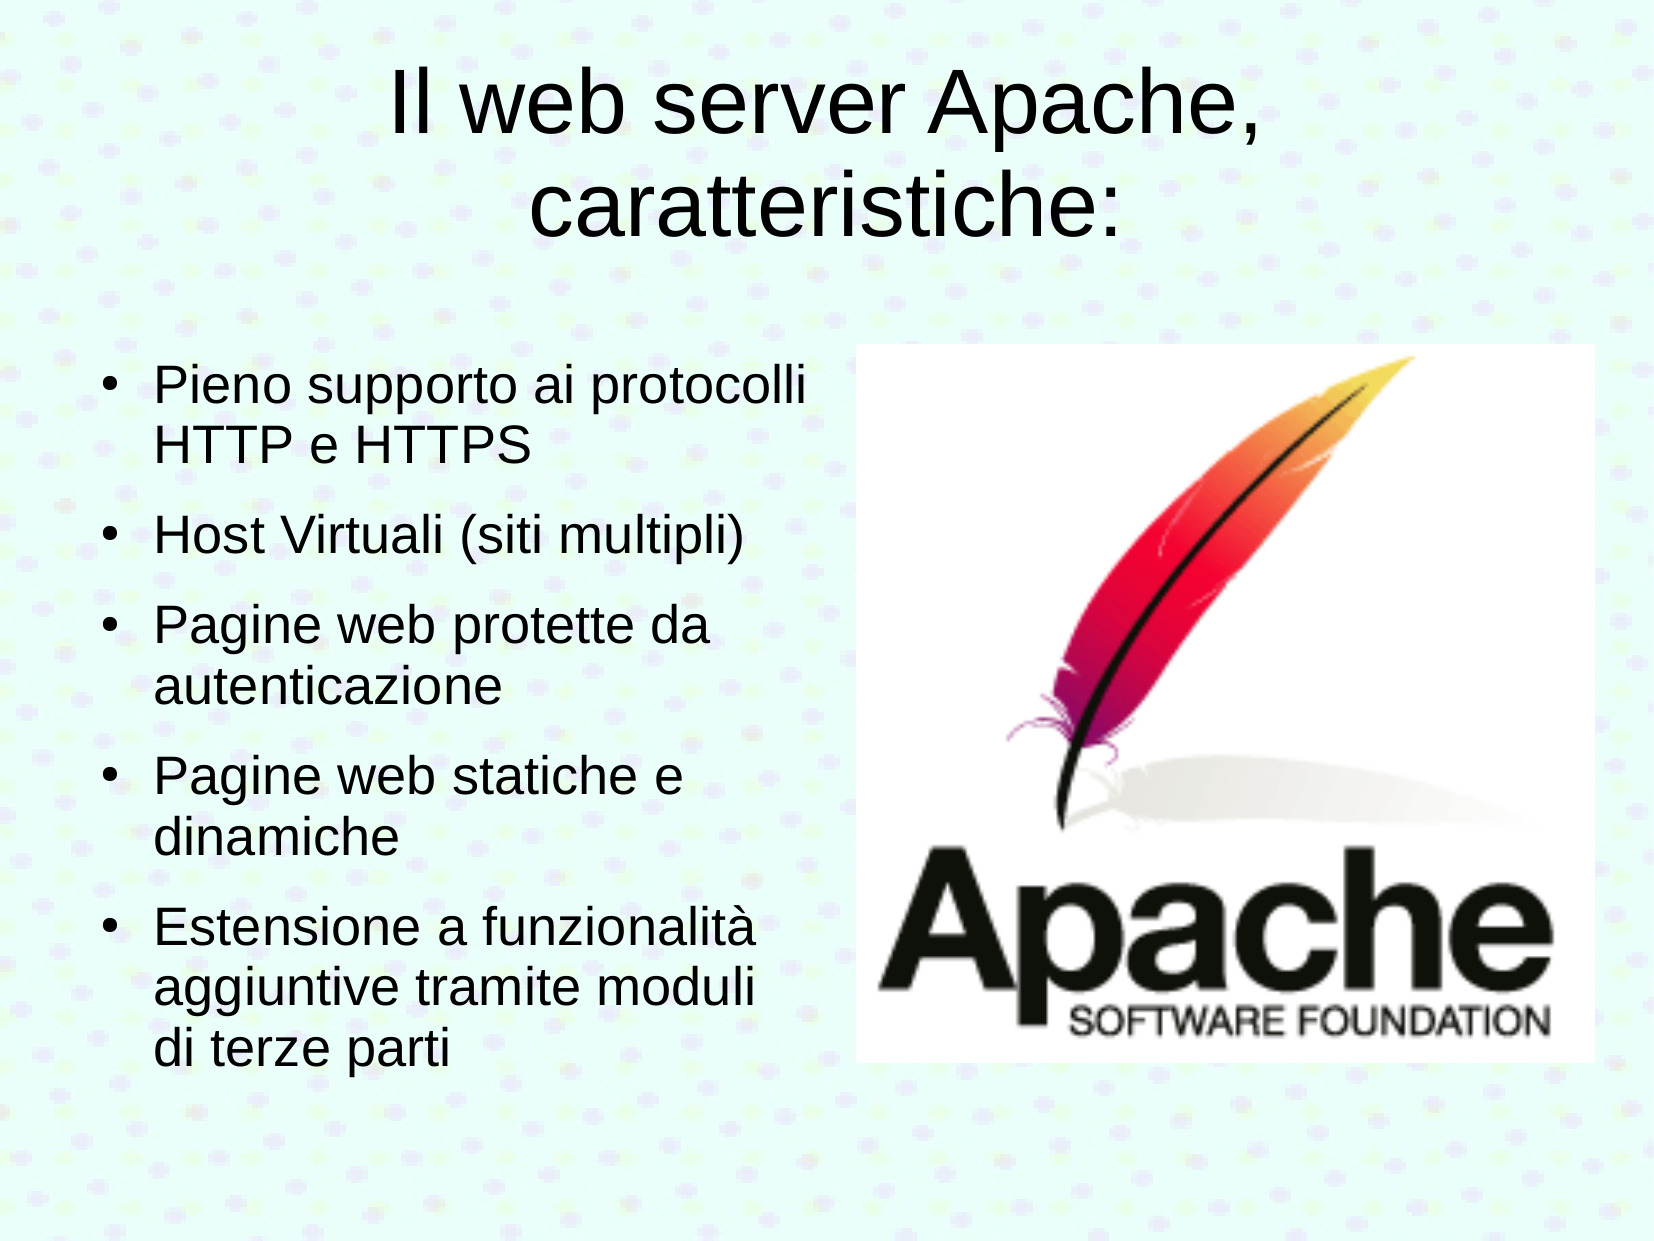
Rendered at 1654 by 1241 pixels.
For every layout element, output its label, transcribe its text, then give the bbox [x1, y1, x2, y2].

list Pieno supporto ai protocolli HTTP e HTTPS Host Virtuali (siti multipli) Pagine web protette da autenticazione Pagine web statiche e dinamiche Estensione a funzionalità aggiuntive tramite moduli di terze parti [82, 354, 809, 1078]
title Il web server Apache, caratteristiche: [82, 50, 1571, 256]
picture [0, 0, 1654, 1241]
